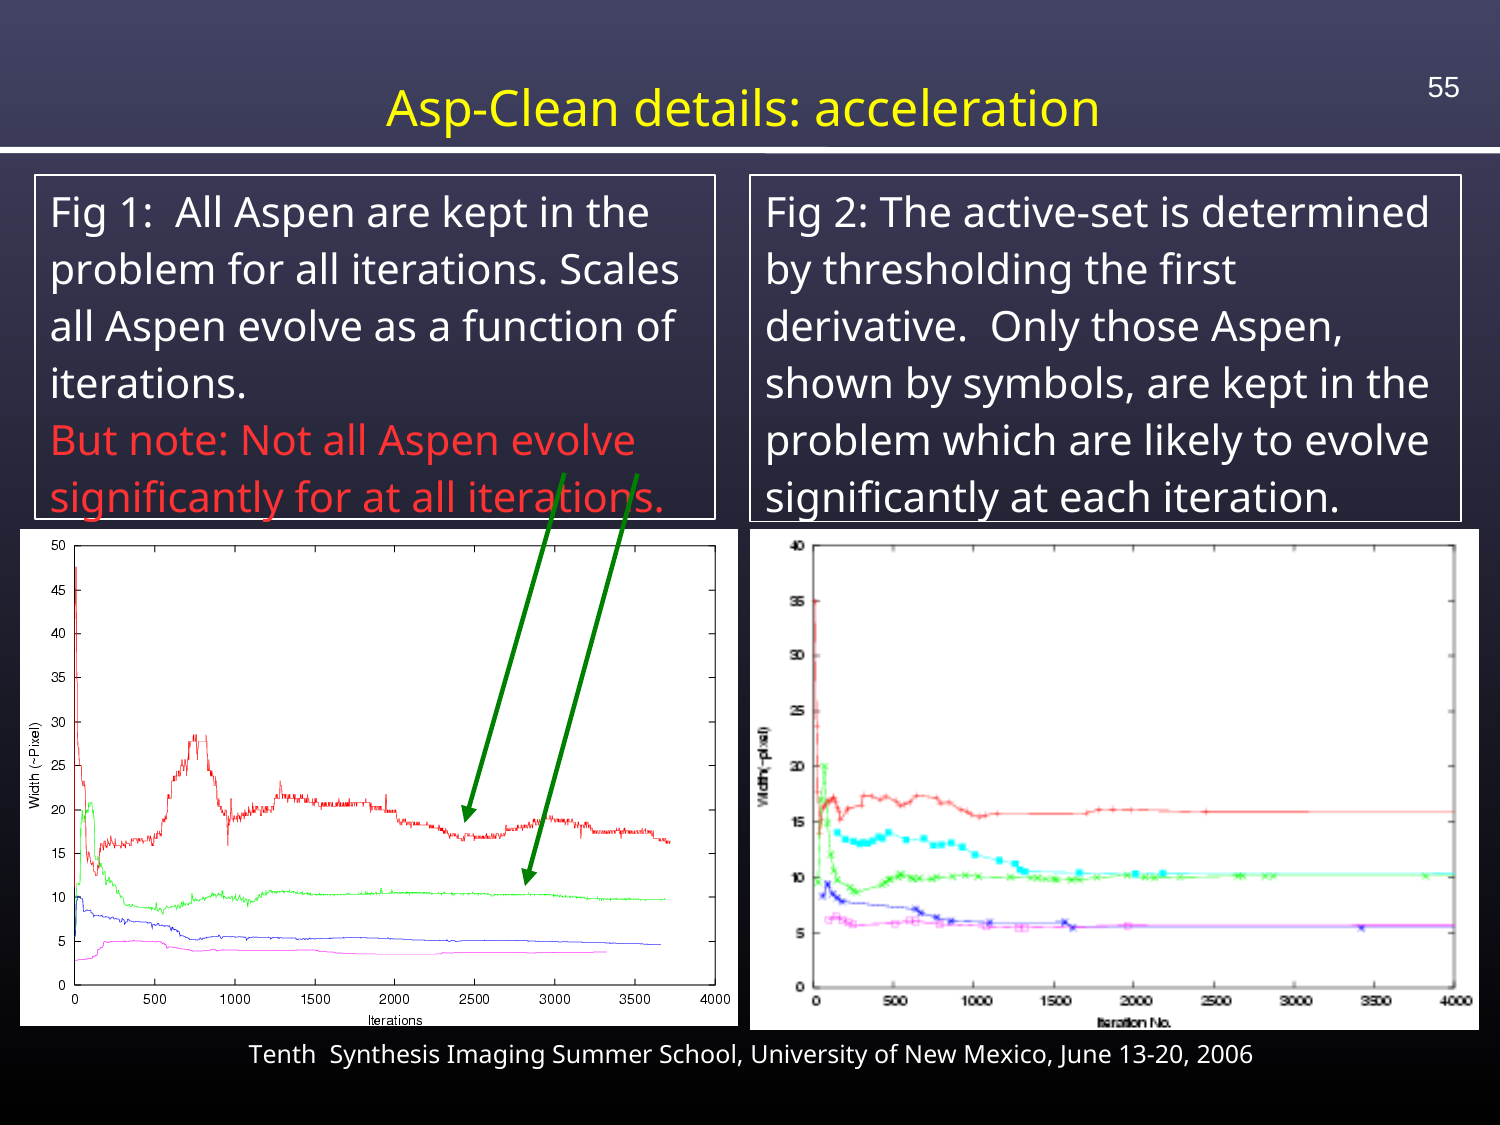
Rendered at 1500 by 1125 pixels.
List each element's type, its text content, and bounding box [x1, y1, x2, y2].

text_box Fig 2: The active-set is determined by thresholding the first derivative. Only those Aspen, shown by symbols, are kept in the problem which are likely to evolve significantly at each iteration. [750, 174, 1462, 571]
picture [20, 529, 738, 1026]
text_box Fig 1: All Aspen are kept in the problem for all iterations. Scales all Aspen evolve as a function of iterations. But note: Not all Aspen evolve significantly for at all iterations. [34, 174, 716, 568]
title Asp-Clean details: acceleration [112, 62, 1375, 151]
picture [750, 529, 1479, 1030]
